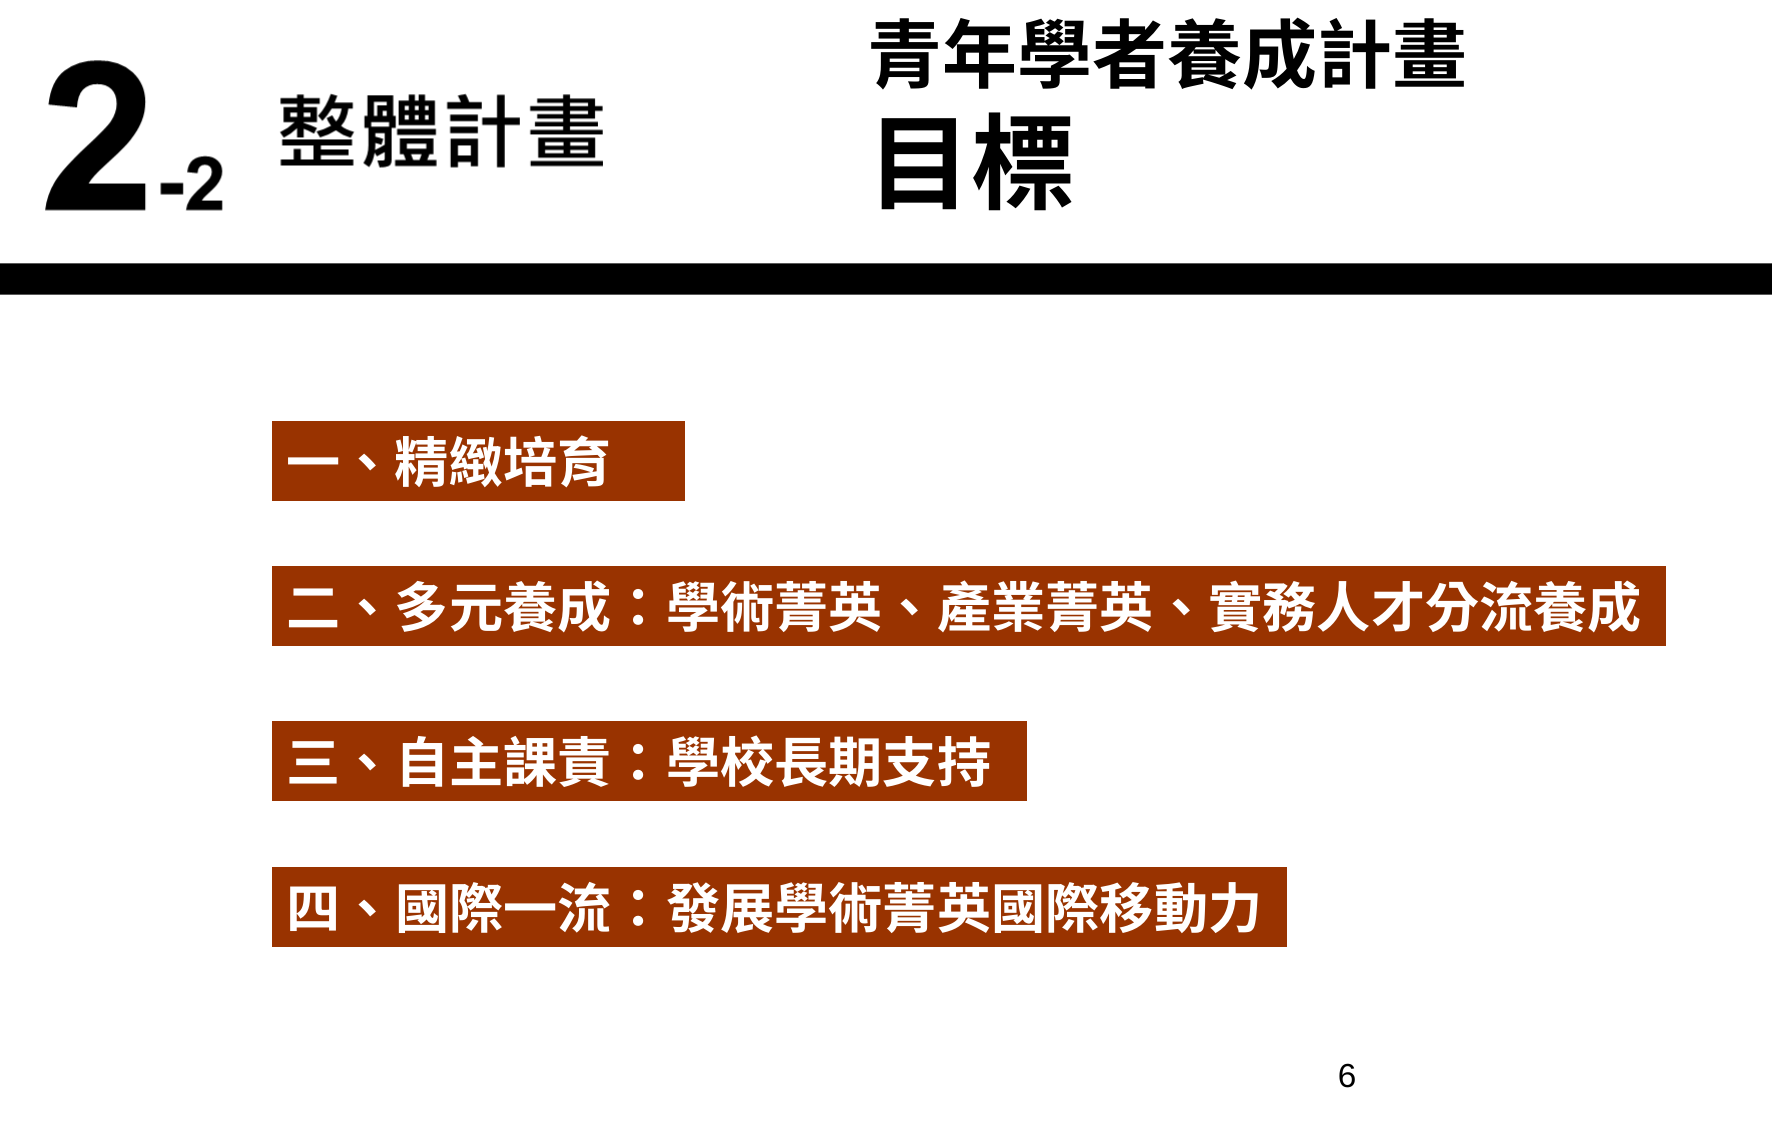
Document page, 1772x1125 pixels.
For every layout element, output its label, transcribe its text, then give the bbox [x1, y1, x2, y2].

text_box 四、國際一流：發展學術菁英國際移動力 [272, 867, 1287, 947]
text_box 一、精緻培育 [272, 421, 685, 501]
text_box 青年學者養成計畫 目標 [852, 0, 1723, 233]
text_box 三、自主課責：學校長期支持 [272, 721, 1027, 801]
picture [5, 0, 639, 384]
text_box 二、多元養成：學術菁英、產業菁英、實務人才分流養成 [272, 566, 1666, 646]
text_box 6 [1322, 1046, 1737, 1125]
